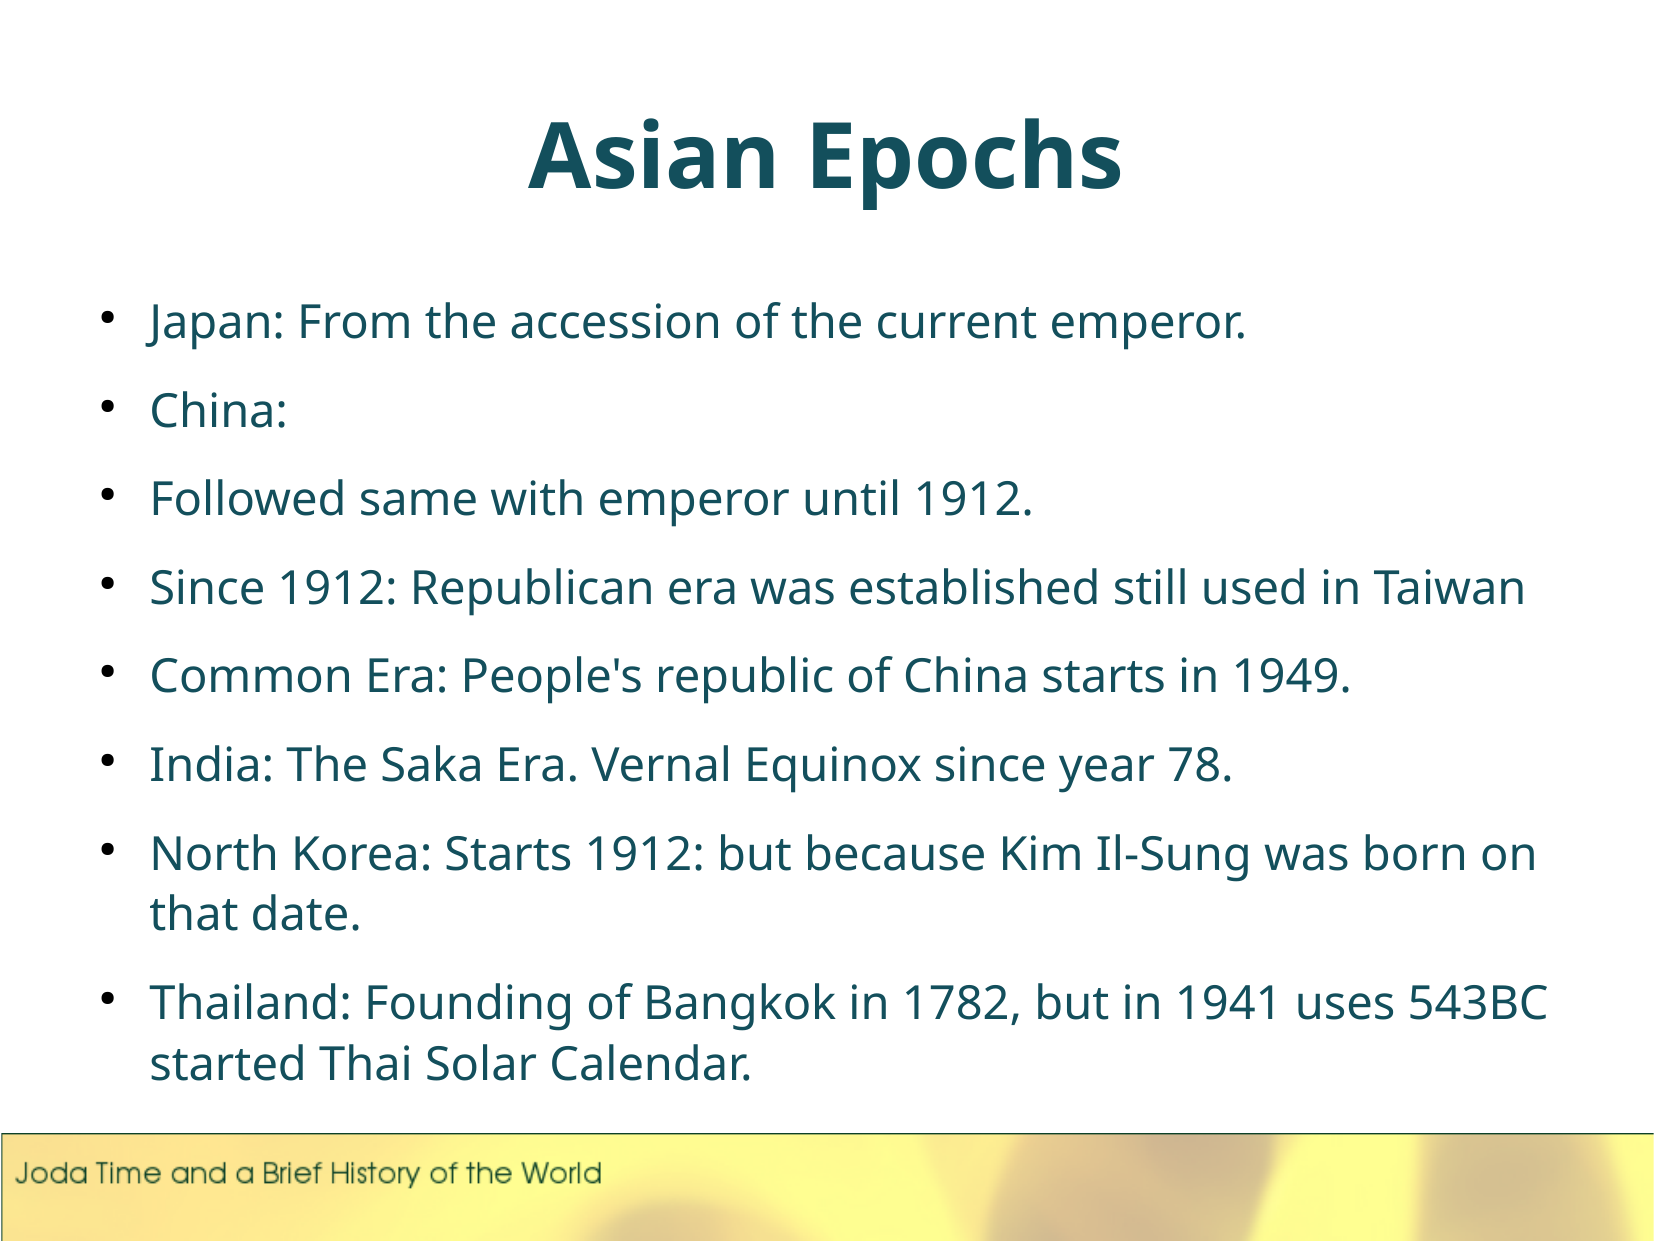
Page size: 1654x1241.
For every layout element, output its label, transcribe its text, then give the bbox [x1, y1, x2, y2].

title Asian Epochs [82, 49, 1571, 257]
list Japan: From the accession of the current emperor. China: Followed same with emperor until 1912. Since 1912: Republican era was established still used in Taiwan Common Era: People's republic of China starts in 1949. India: The Saka Era. Vernal Equinox since year 78. North Korea: Starts 1912: but because Kim Il-Sung was born on that date. Thailand: Founding of Bangkok in 1782, but in 1941 uses 543BC started Thai Solar Calendar. [82, 290, 1571, 1109]
picture [1, 1133, 1654, 1241]
